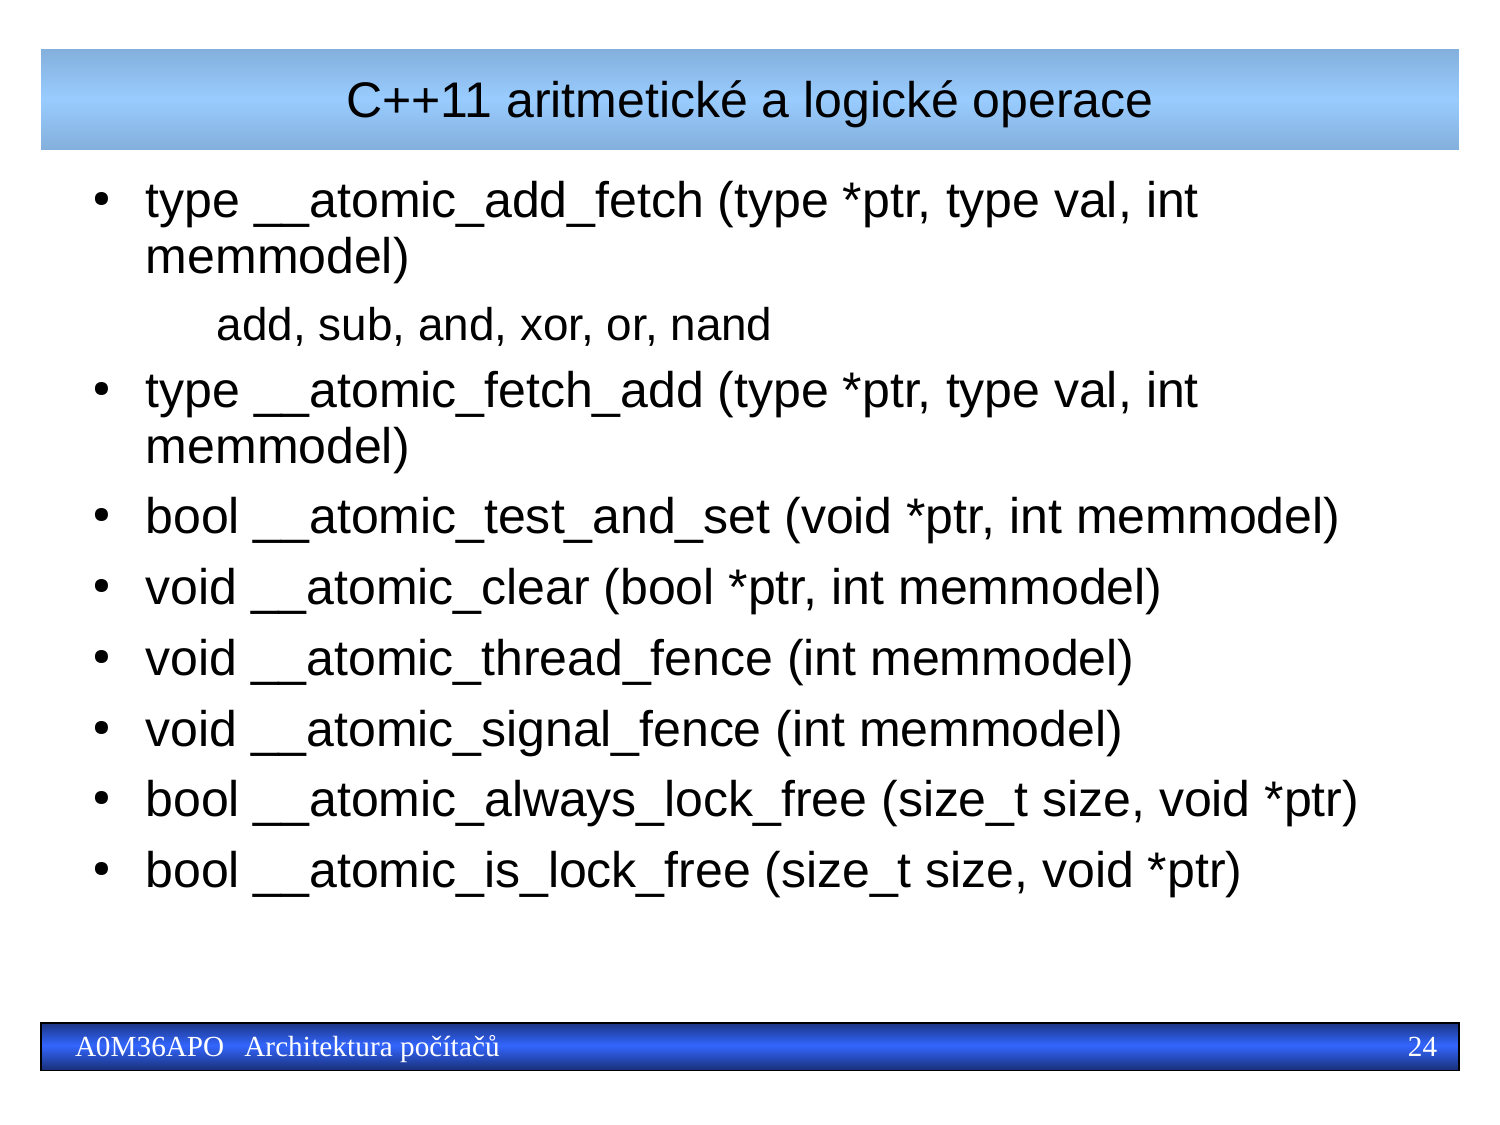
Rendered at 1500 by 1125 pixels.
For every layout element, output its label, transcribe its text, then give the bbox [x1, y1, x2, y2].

title C++11 aritmetické a logické operace [41, 49, 1459, 150]
list type __atomic_add_fetch (type *ptr, type val, int memmodel) add, sub, and, xor, or, nand type __atomic_fetch_add (type *ptr, type val, int memmodel) bool __atomic_test_and_set (void *ptr, int memmodel) void __atomic_clear (bool *ptr, int memmodel) void __atomic_thread_fence (int memmodel) void __atomic_signal_fence (int memmodel) bool __atomic_always_lock_free (size_t size, void *ptr) bool __atomic_is_lock_free (size_t size, void *ptr) [75, 172, 1426, 1000]
